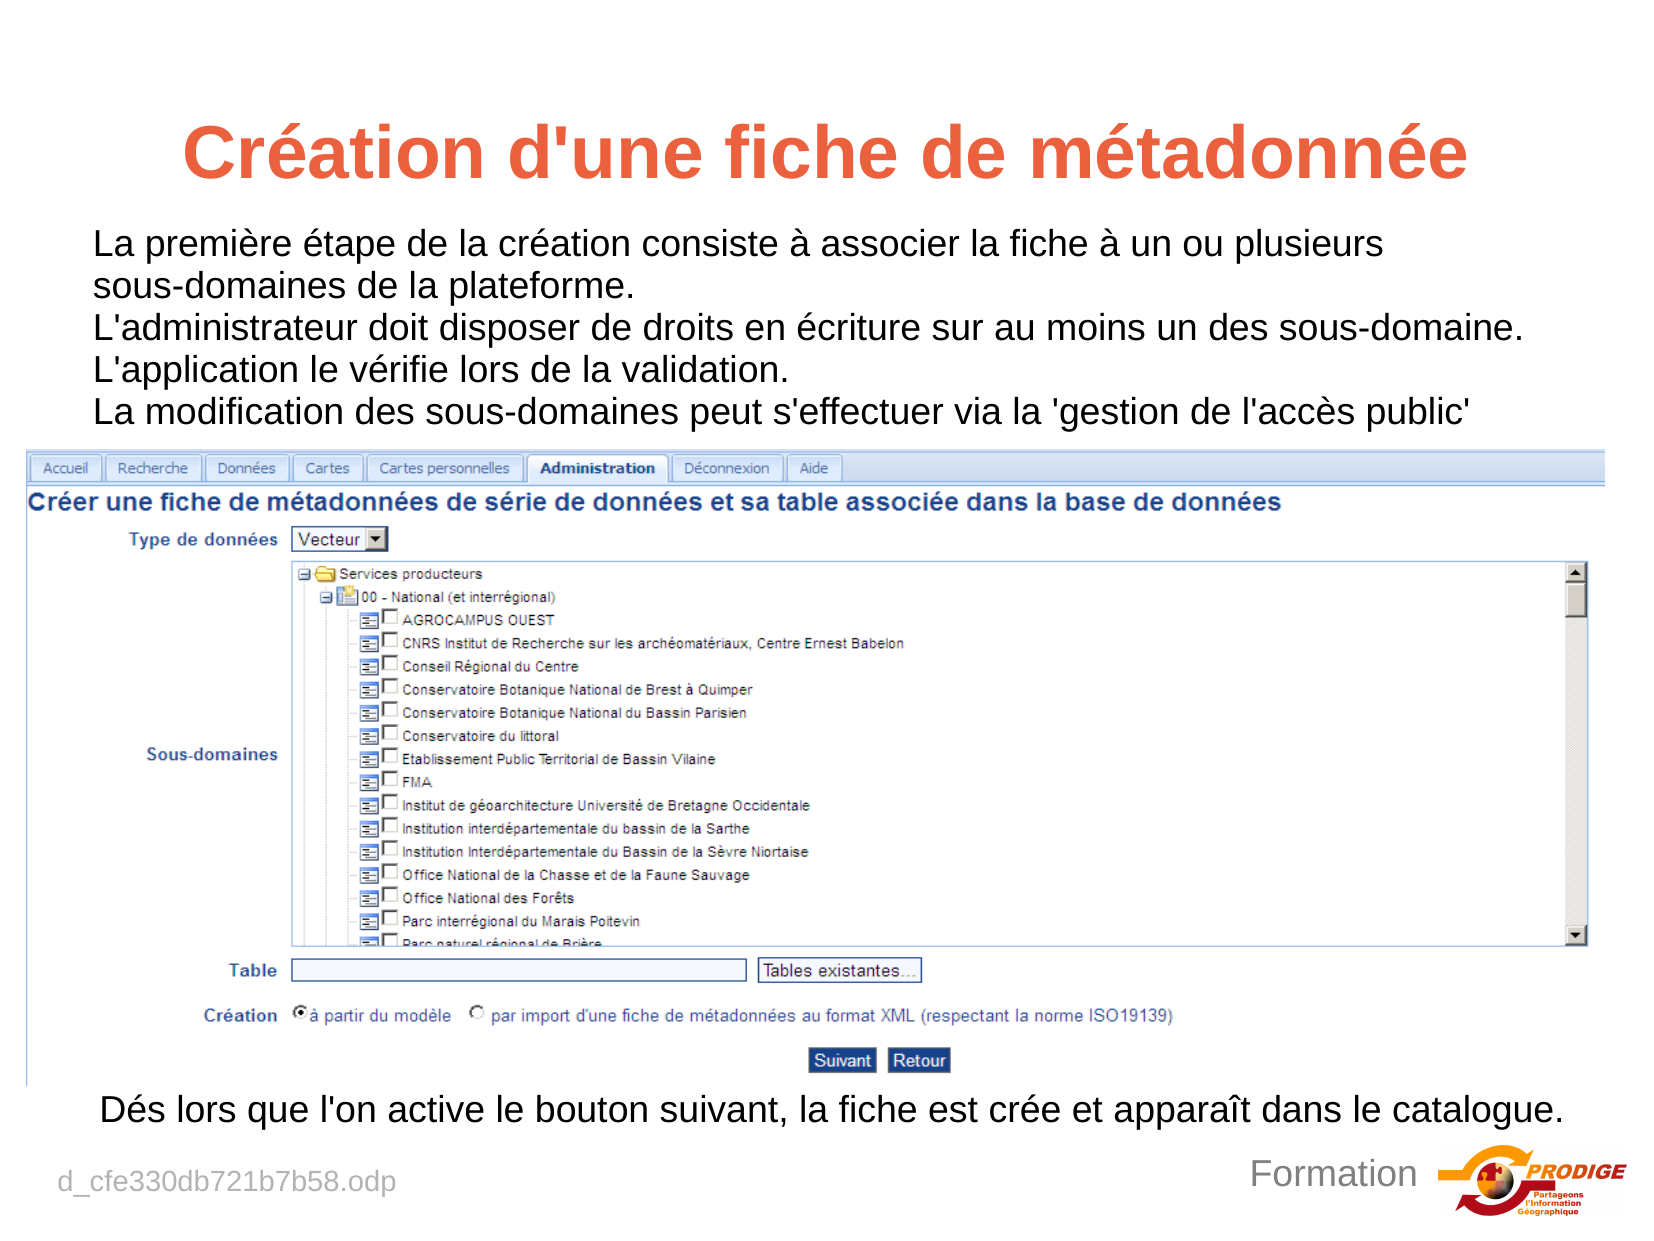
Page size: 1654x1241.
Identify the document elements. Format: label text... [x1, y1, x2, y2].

text_box Dés lors que l'on active le bouton suivant, la fiche est crée et apparaît dans le catalogue. [84, 1081, 1580, 1139]
picture [1438, 1145, 1627, 1216]
text_box La première étape de la création consiste à associer la fiche à un ou plusieurs sous-domaines de la plateforme. L'administrateur doit disposer de droits en écriture sur au moins un des sous-domaine. L'application le vérifie lors de la validation. La modification des sous-domaines peut s'effectuer via la 'gestion de l'accès public' [78, 215, 1540, 441]
picture [26, 449, 1605, 1086]
title Création d'une fiche de métadonnée [82, 56, 1571, 250]
